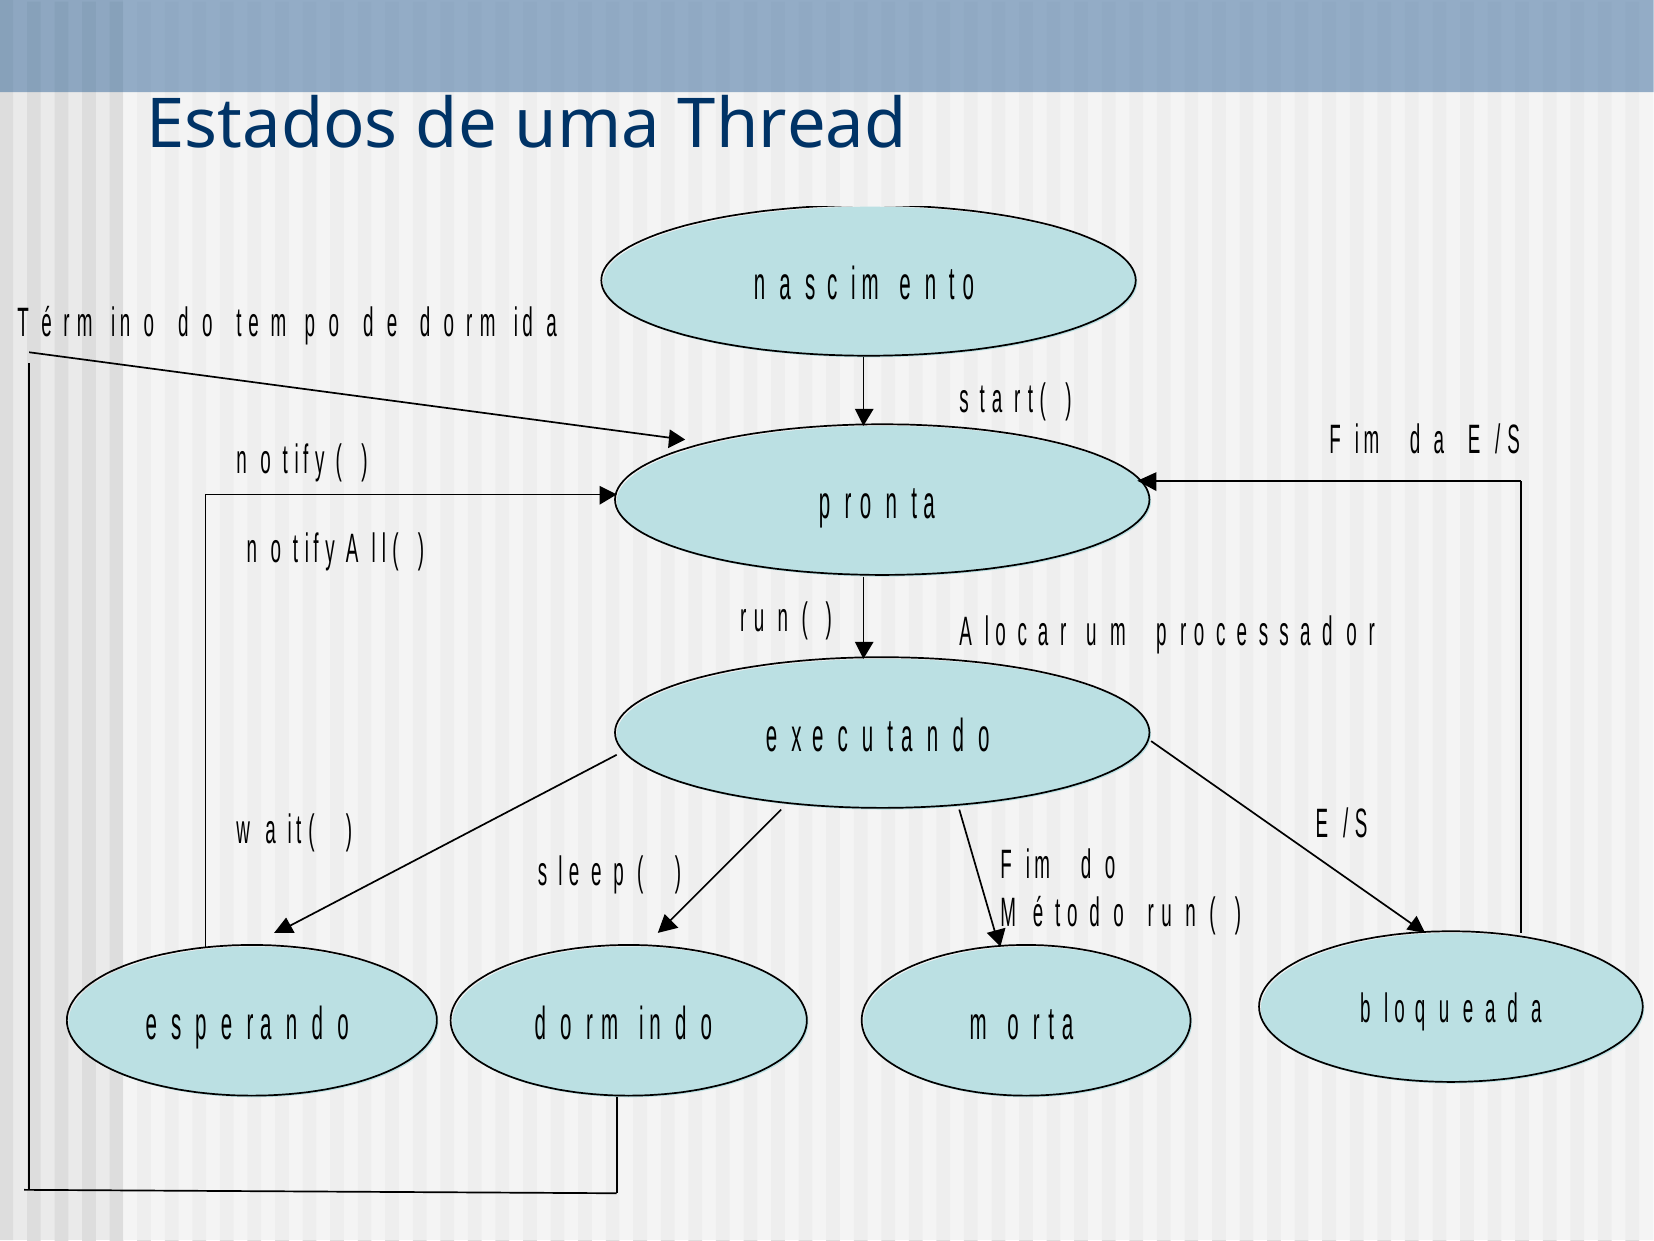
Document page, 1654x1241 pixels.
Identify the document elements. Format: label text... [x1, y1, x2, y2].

picture [0, 206, 1654, 1201]
title Estados de uma Thread [146, 29, 1536, 206]
